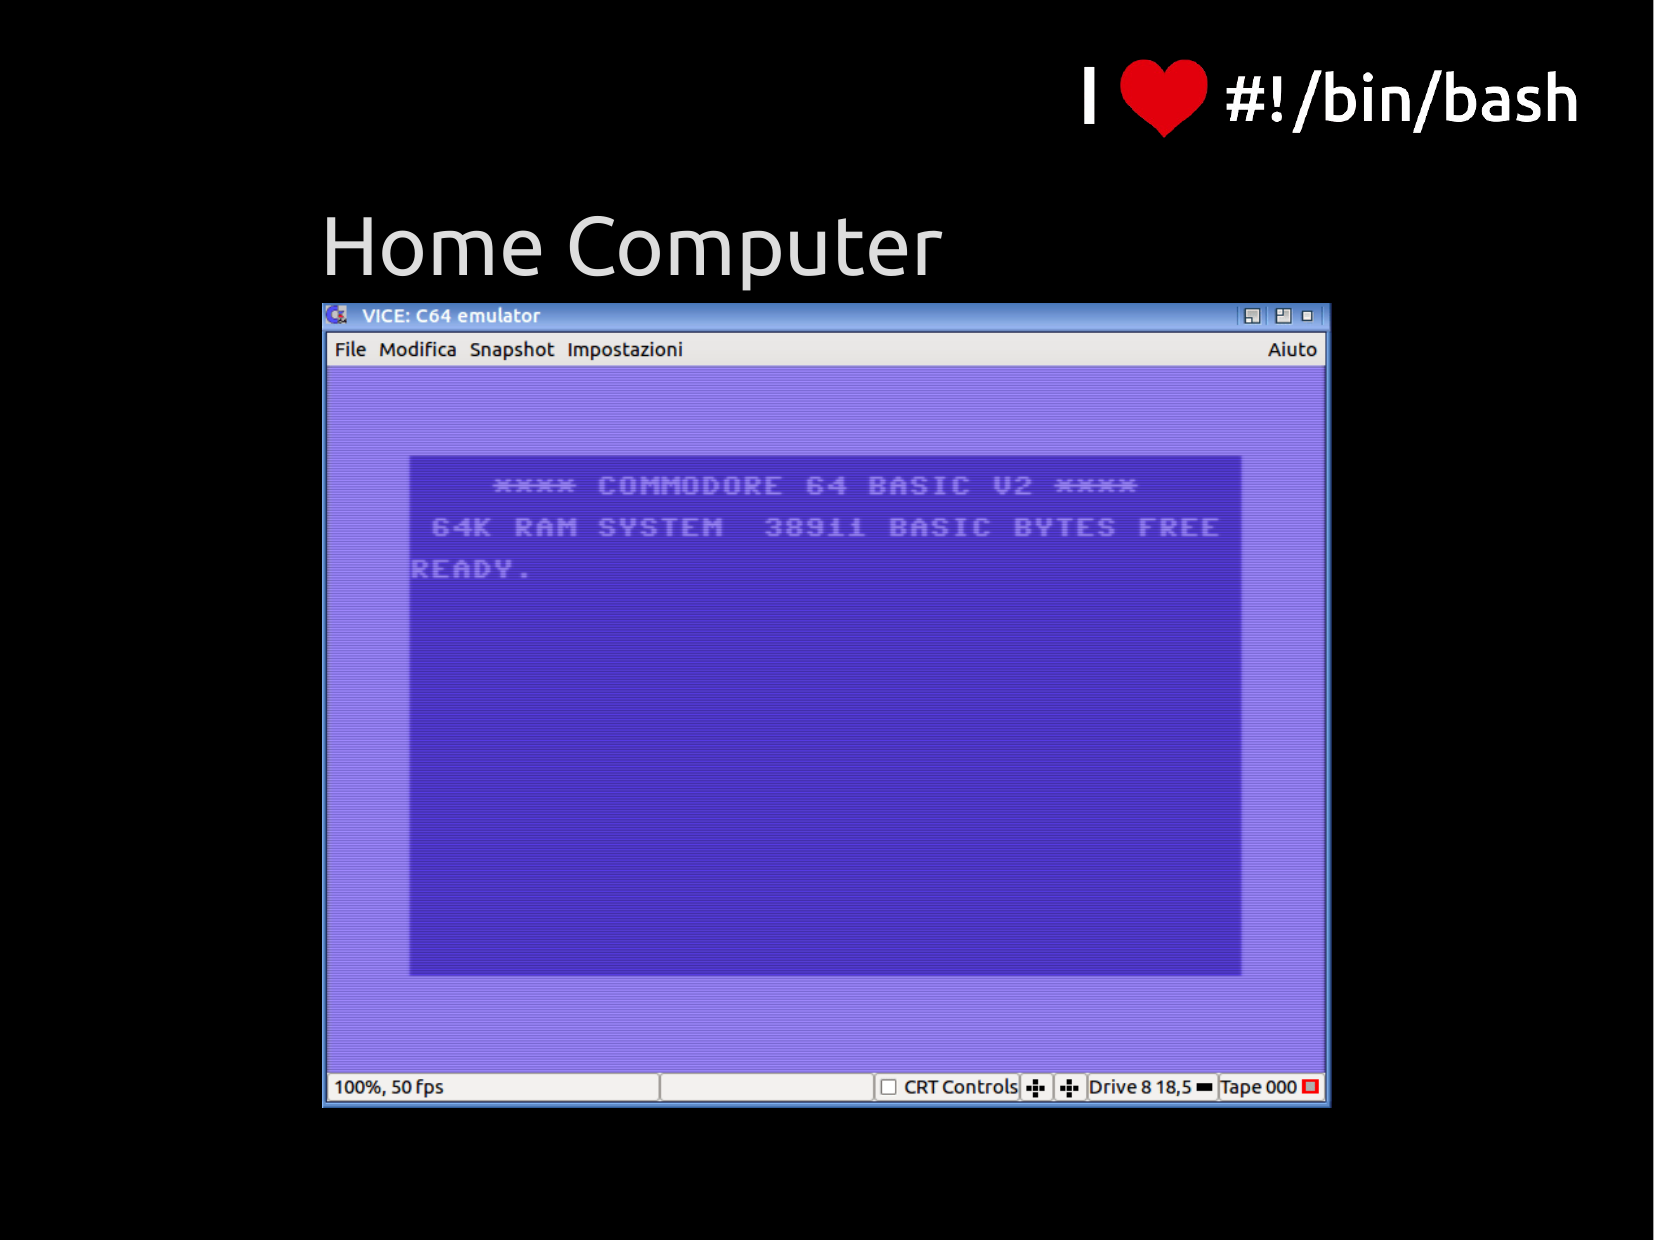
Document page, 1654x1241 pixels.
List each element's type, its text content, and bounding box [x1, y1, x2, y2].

picture [322, 303, 1332, 1108]
picture [1064, 45, 1595, 154]
text_box Home Computer [305, 191, 960, 300]
